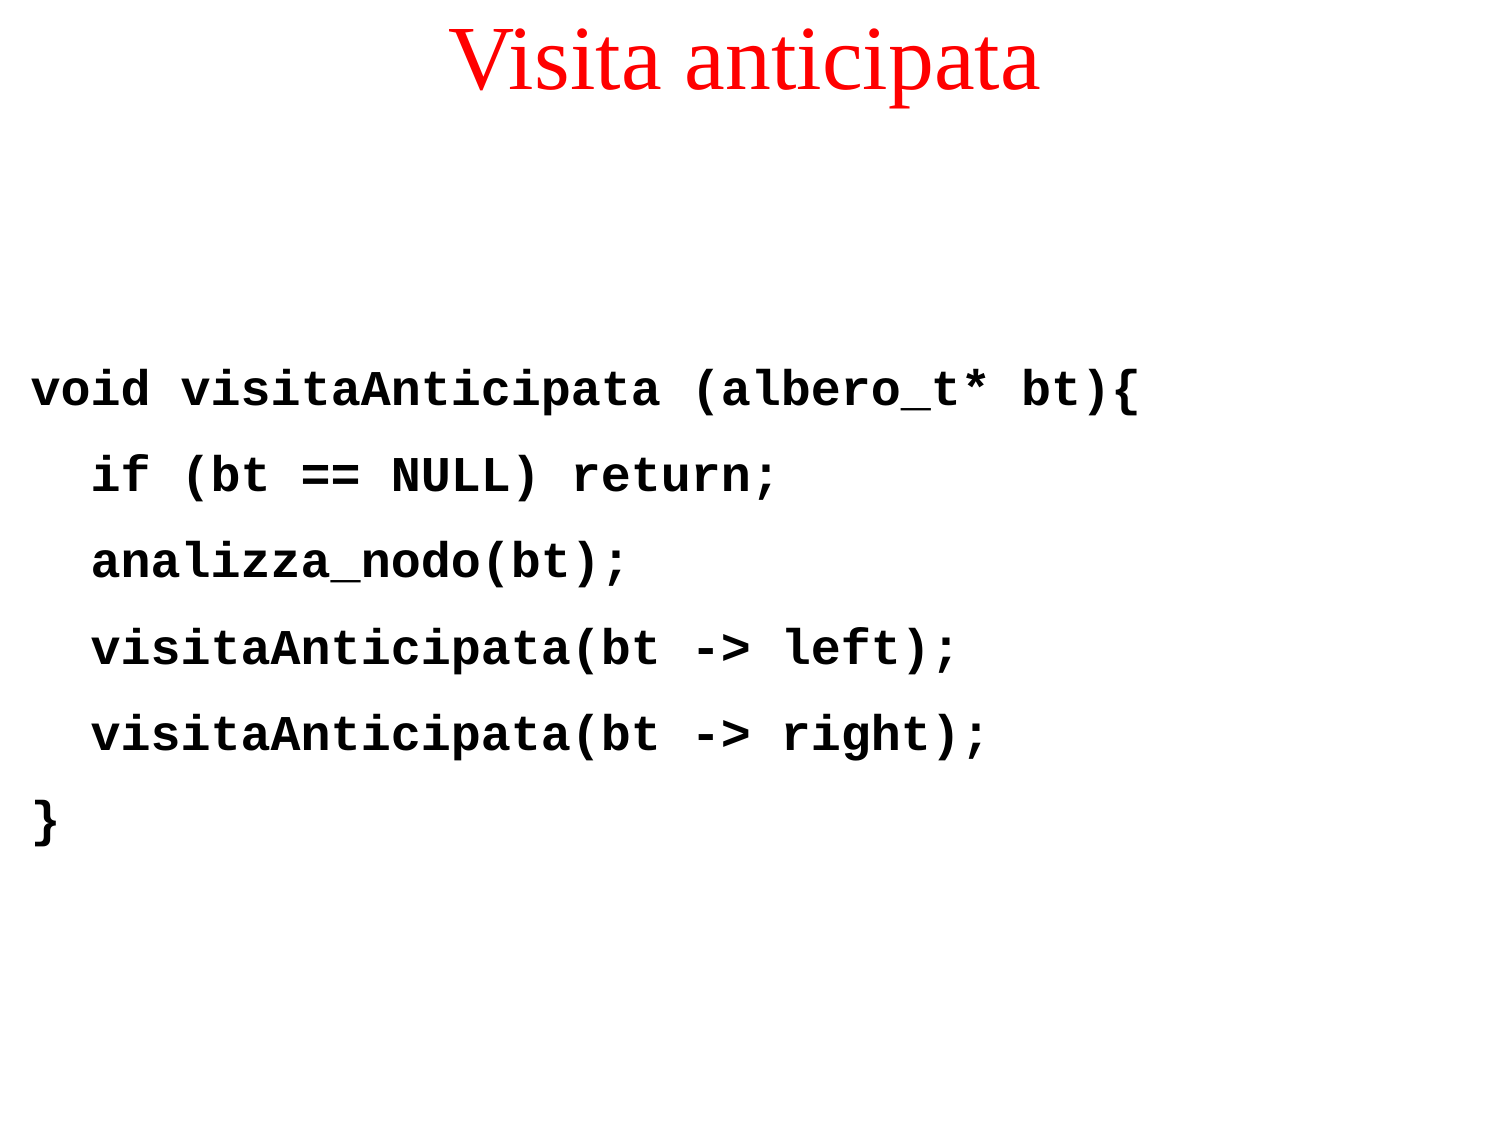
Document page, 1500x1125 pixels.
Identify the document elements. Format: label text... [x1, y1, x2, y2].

title Visita anticipata [107, 0, 1383, 149]
list void visitaAnticipata (albero_t* bt){ if (bt == NULL) return; analizza_nodo(bt); visitaAnticipata(bt -> left); visitaAnticipata(bt -> right); } [15, 149, 1475, 1055]
